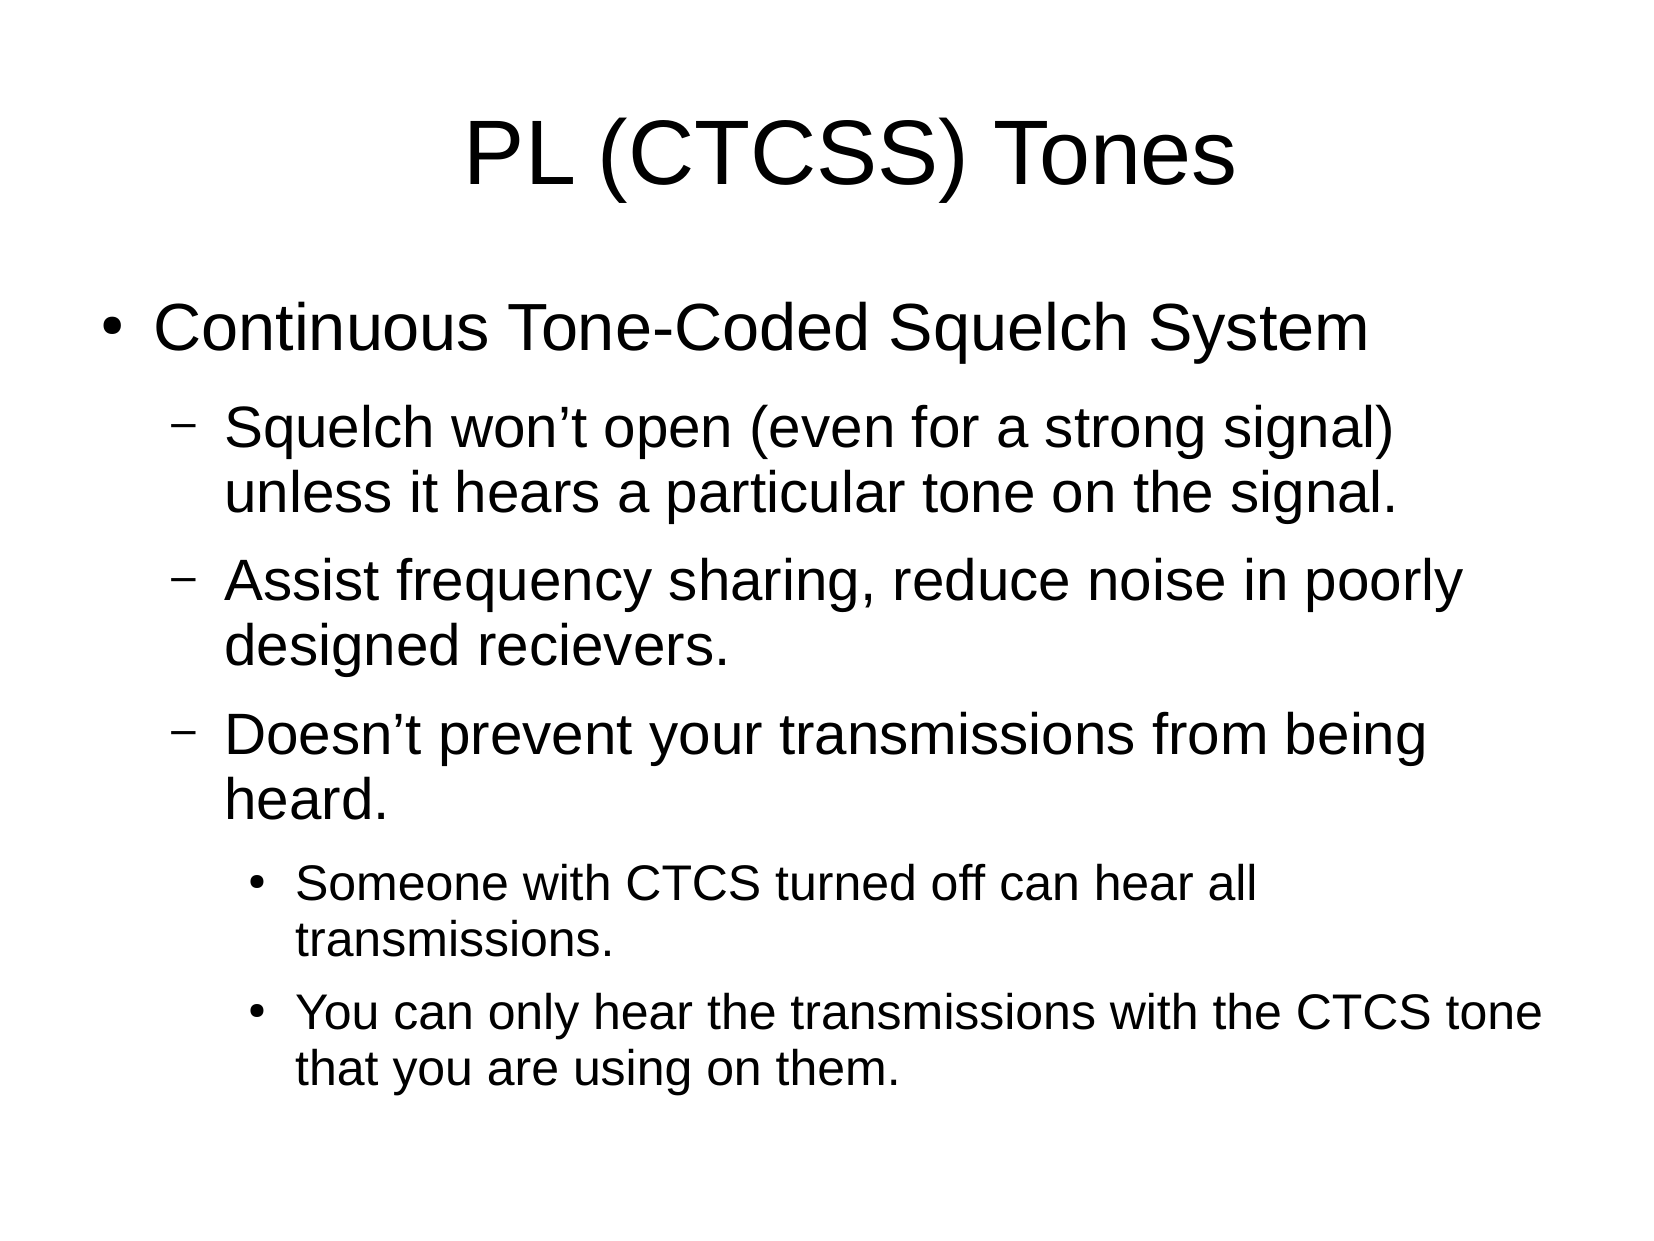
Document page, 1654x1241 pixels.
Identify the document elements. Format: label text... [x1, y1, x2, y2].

list Continuous Tone-Coded Squelch System Squelch won’t open (even for a strong signal) unless it hears a particular tone on the signal. Assist frequency sharing, reduce noise in poorly designed recievers. Doesn’t prevent your transmissions from being heard. Someone with CTCS turned off can hear all transmissions. You can only hear the transmissions with the CTCS tone that you are using on them. [82, 290, 1571, 1171]
title PL (CTCSS) Tones [82, 49, 1571, 257]
